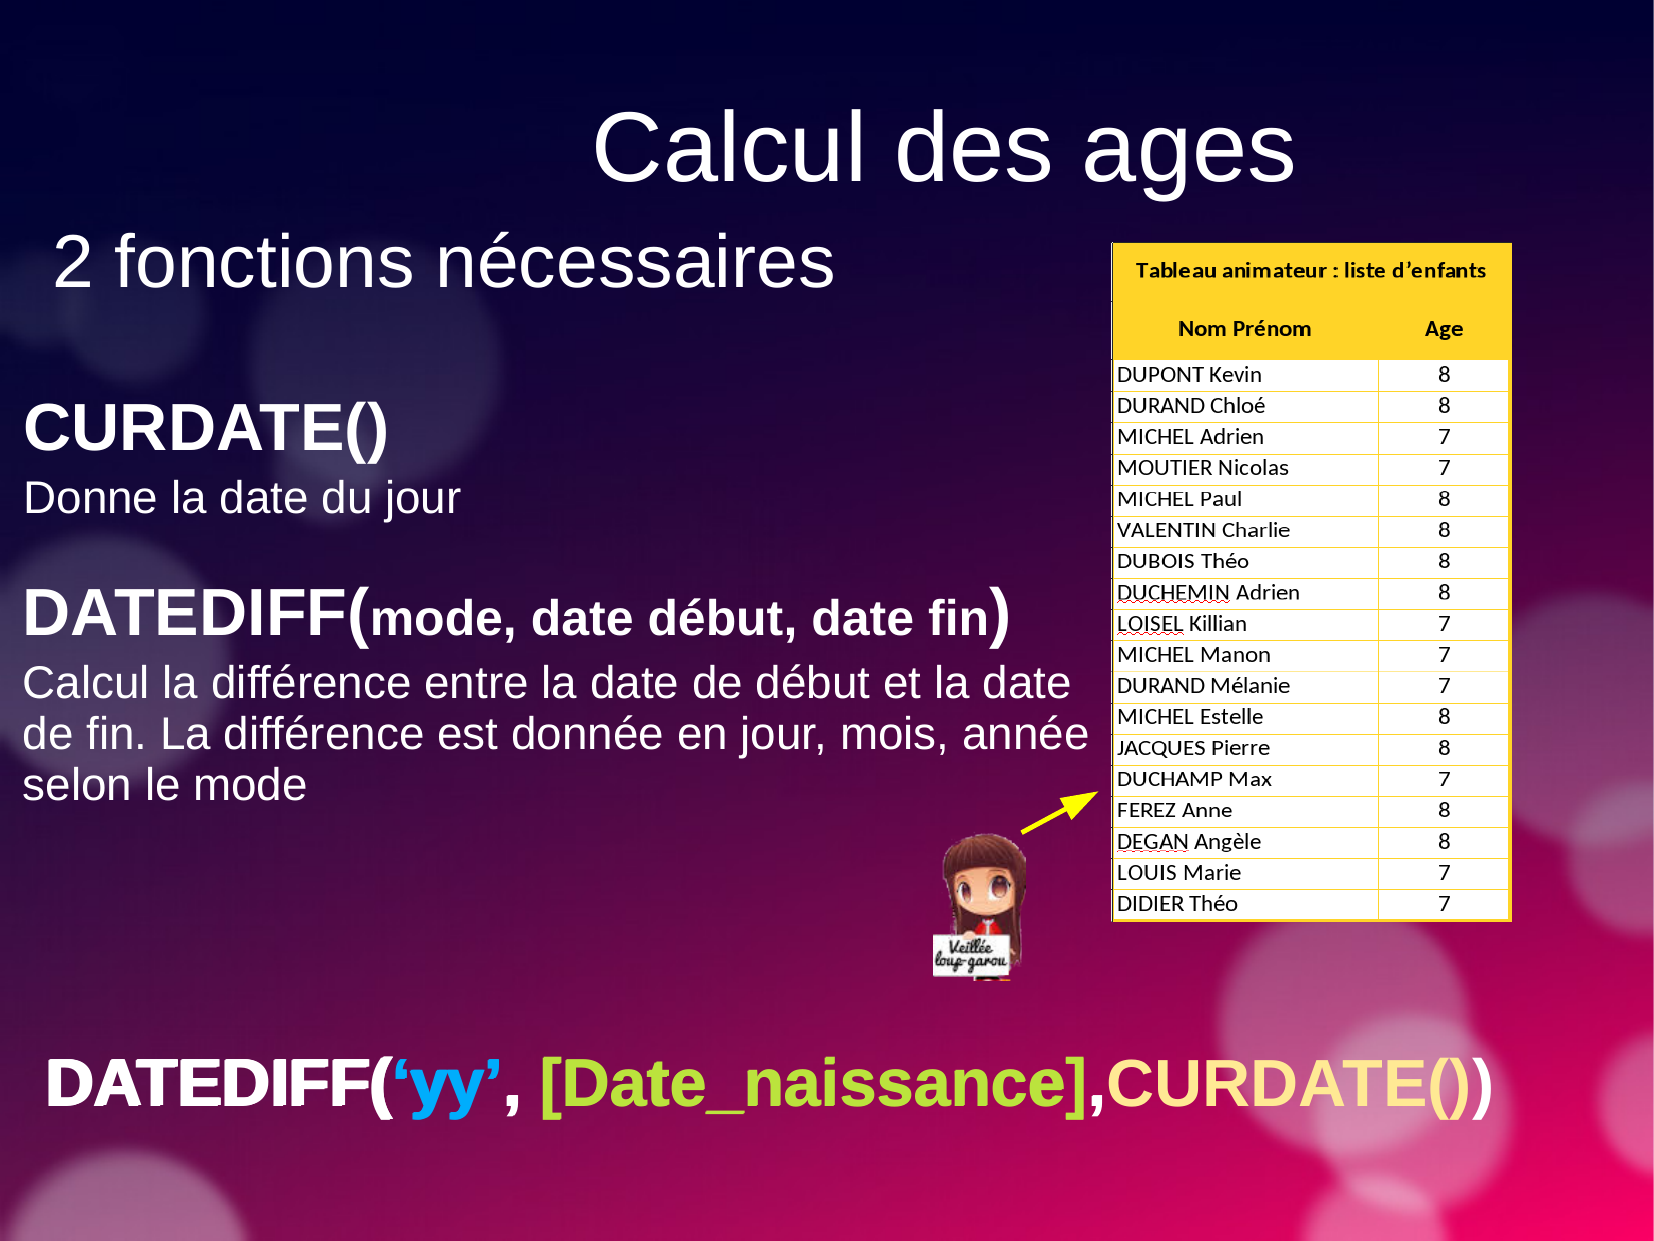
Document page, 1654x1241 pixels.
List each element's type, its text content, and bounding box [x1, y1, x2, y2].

text_box 2 fonctions nécessaires [37, 212, 1112, 396]
picture [0, 0, 1654, 1241]
title DATEDIFF(mode, date début, date fin) Calcul la différence entre la date de début et la date de fin. La différence est donnée en jour, mois, année selon le mode [22, 545, 1511, 811]
title Calcul des ages [200, 44, 1654, 250]
title CURDATE() Donne la date du jour [23, 339, 1512, 545]
title DATEDIFF(‘yy’, [Date_naissance],CURDATE()) [44, 980, 1654, 1186]
